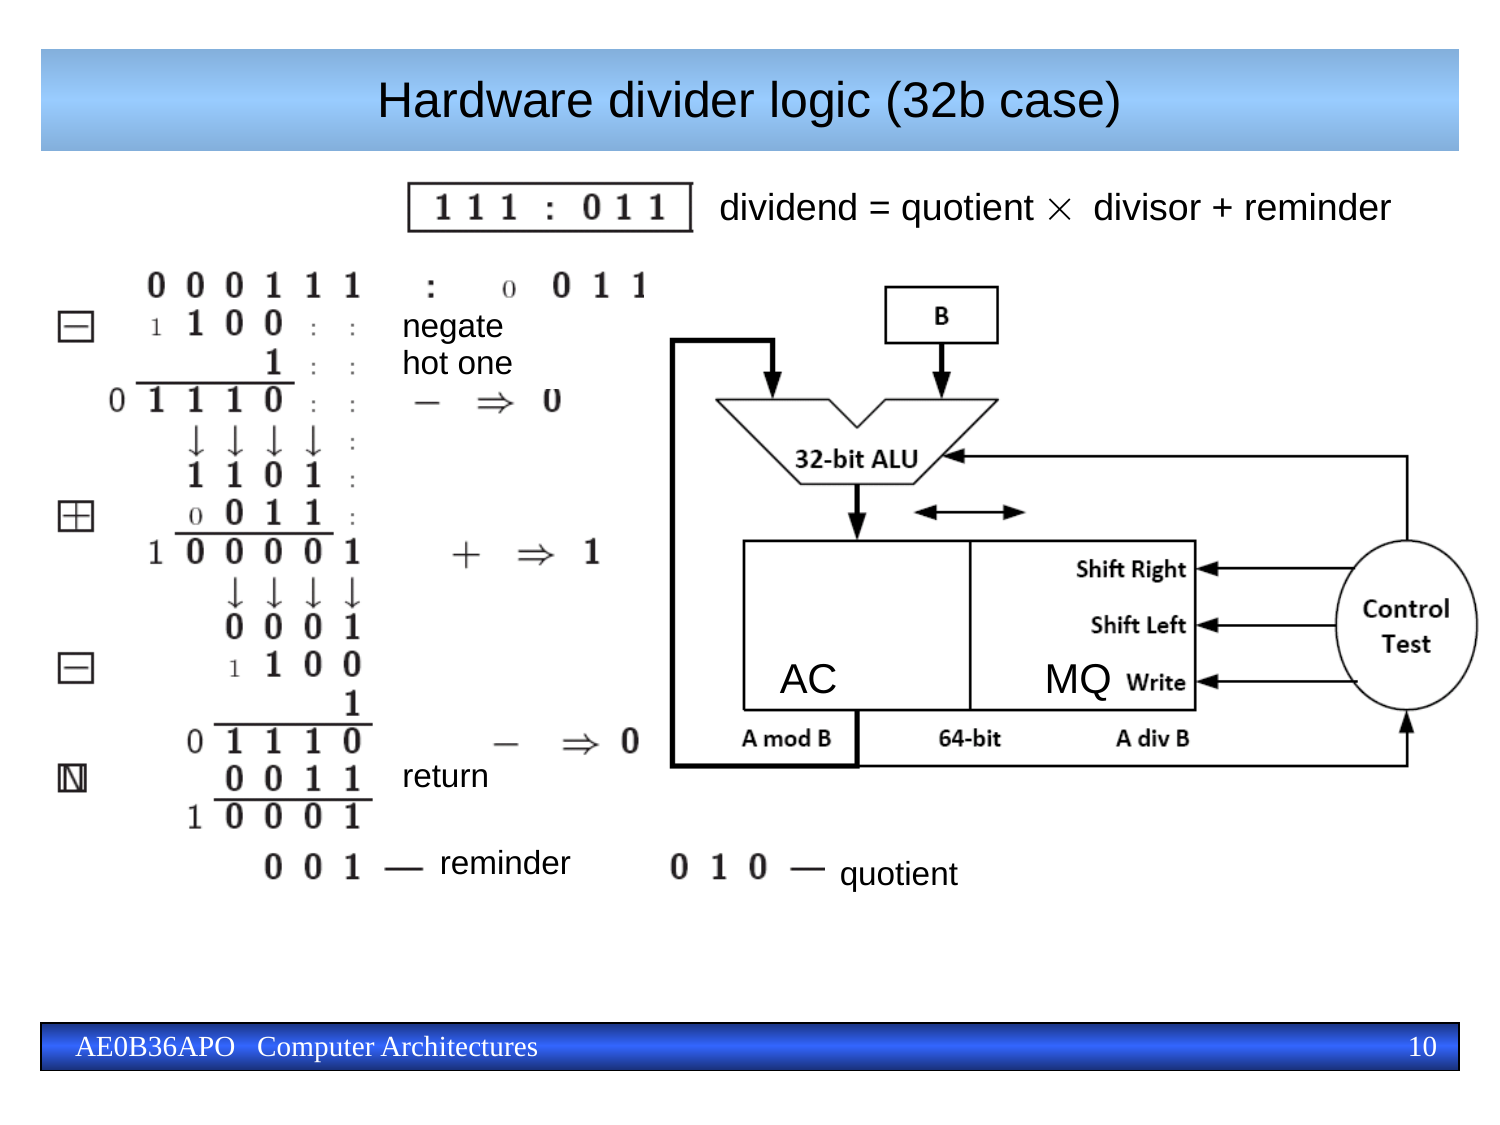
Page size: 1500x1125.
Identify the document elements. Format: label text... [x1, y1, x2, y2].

text_box return [387, 750, 550, 802]
text_box reminder [424, 837, 588, 890]
text_box dividend = quotient  divisor + reminder [691, 175, 1450, 237]
text_box AC MQ [750, 644, 1184, 711]
picture [35, 175, 1500, 891]
text_box quotient [825, 848, 988, 901]
text_box negate hot one [387, 299, 638, 389]
title Hardware divider logic (32b case) [41, 49, 1459, 151]
